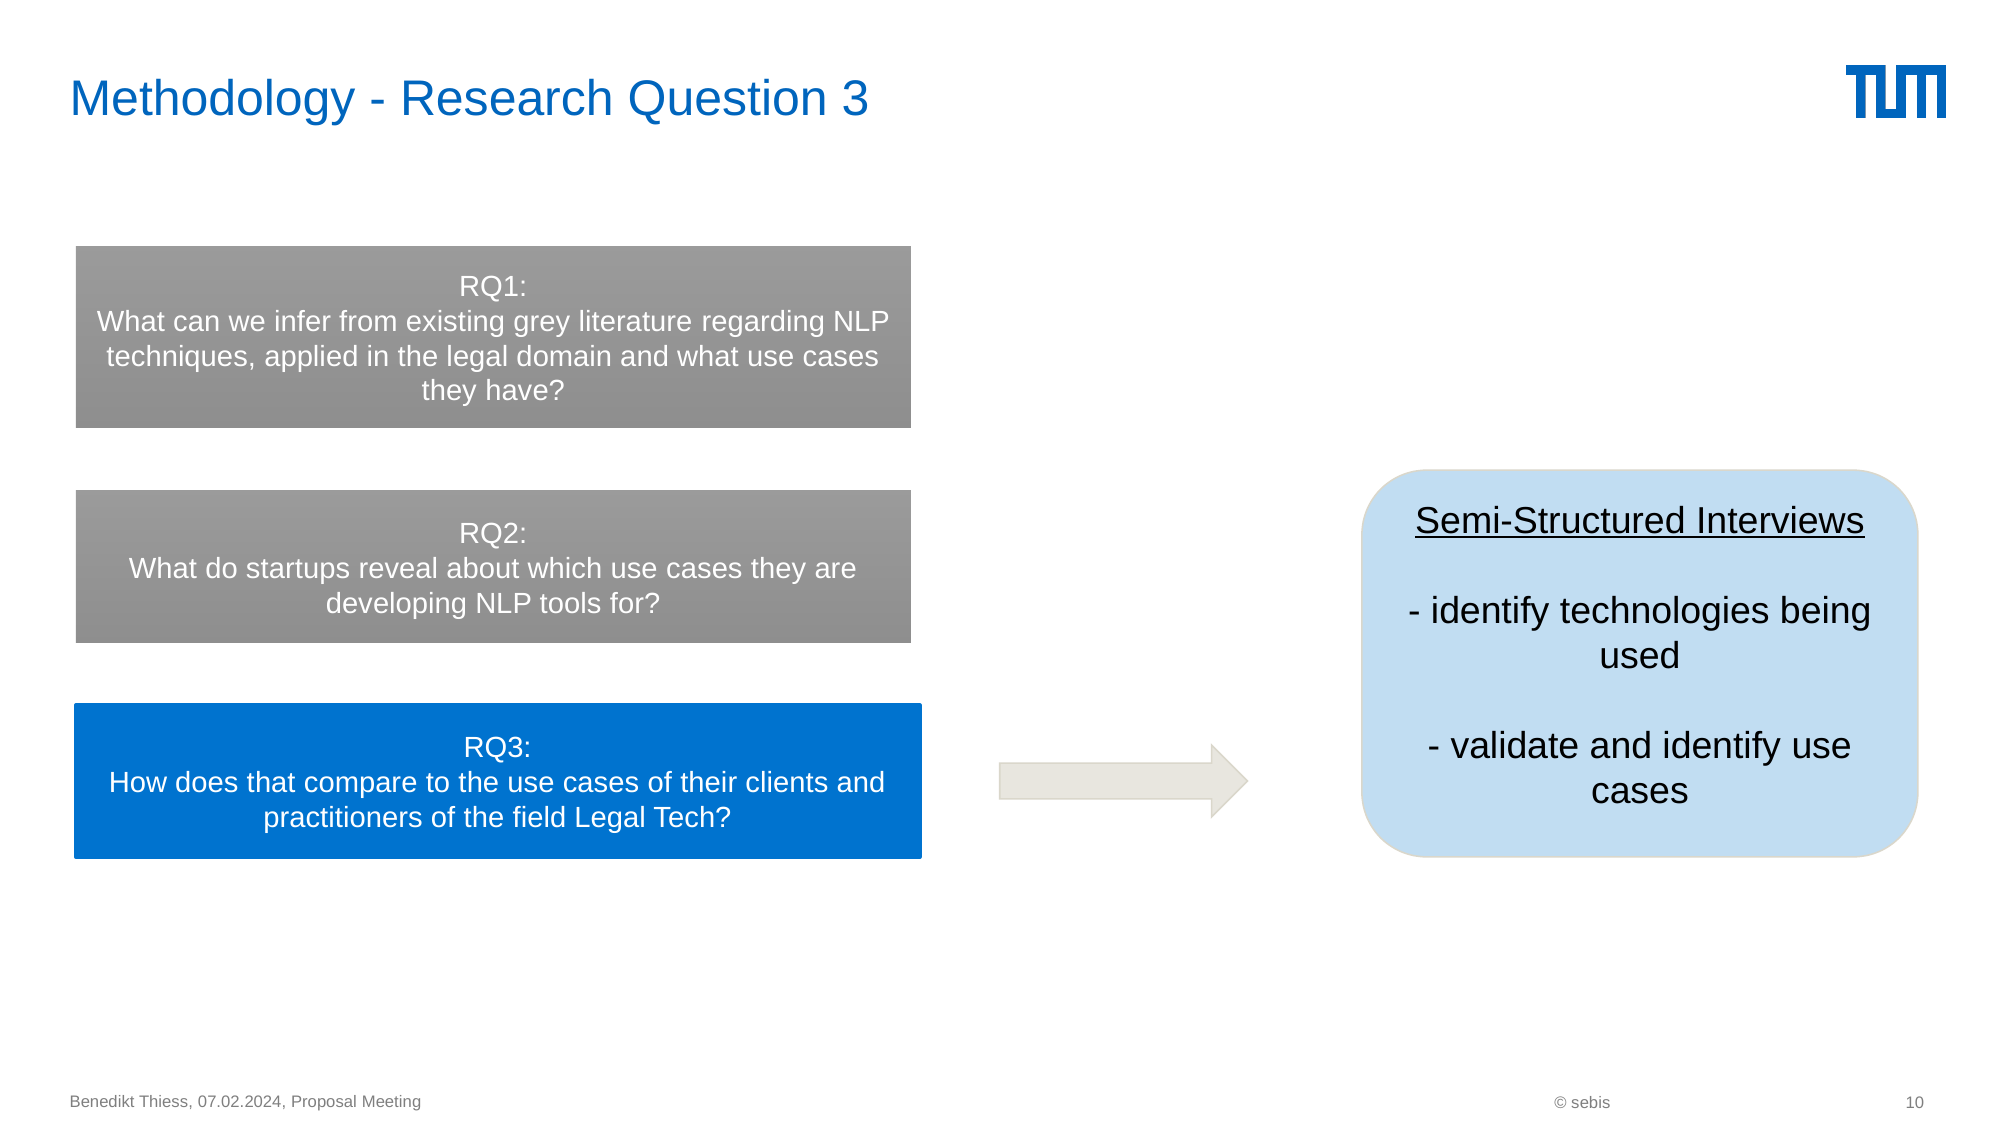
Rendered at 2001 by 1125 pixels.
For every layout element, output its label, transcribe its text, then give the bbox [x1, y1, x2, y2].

text_box [1890, 1077, 1946, 1125]
text_box © sebis [1539, 1077, 1890, 1125]
title Methodology - Research Question 3 [54, 7, 1792, 126]
text_box Semi-Structured Interviews - identify technologies being used - validate and identify use cases [1361, 470, 1918, 857]
text_box RQ3: How does that compare to the use cases of their clients and practitioners of the field Legal Tech? [76, 705, 920, 857]
text_box Benedikt Thiess, 07.02.2024, Proposal Meeting [54, 1077, 1000, 1125]
text_box RQ1: What can we infer from existing grey literature regarding NLP techniques, applied in the legal domain and what use cases they have? [76, 246, 911, 427]
text_box [999, 745, 1248, 817]
text_box RQ2: What do startups reveal about which use cases they are developing NLP tools for? [76, 491, 911, 642]
